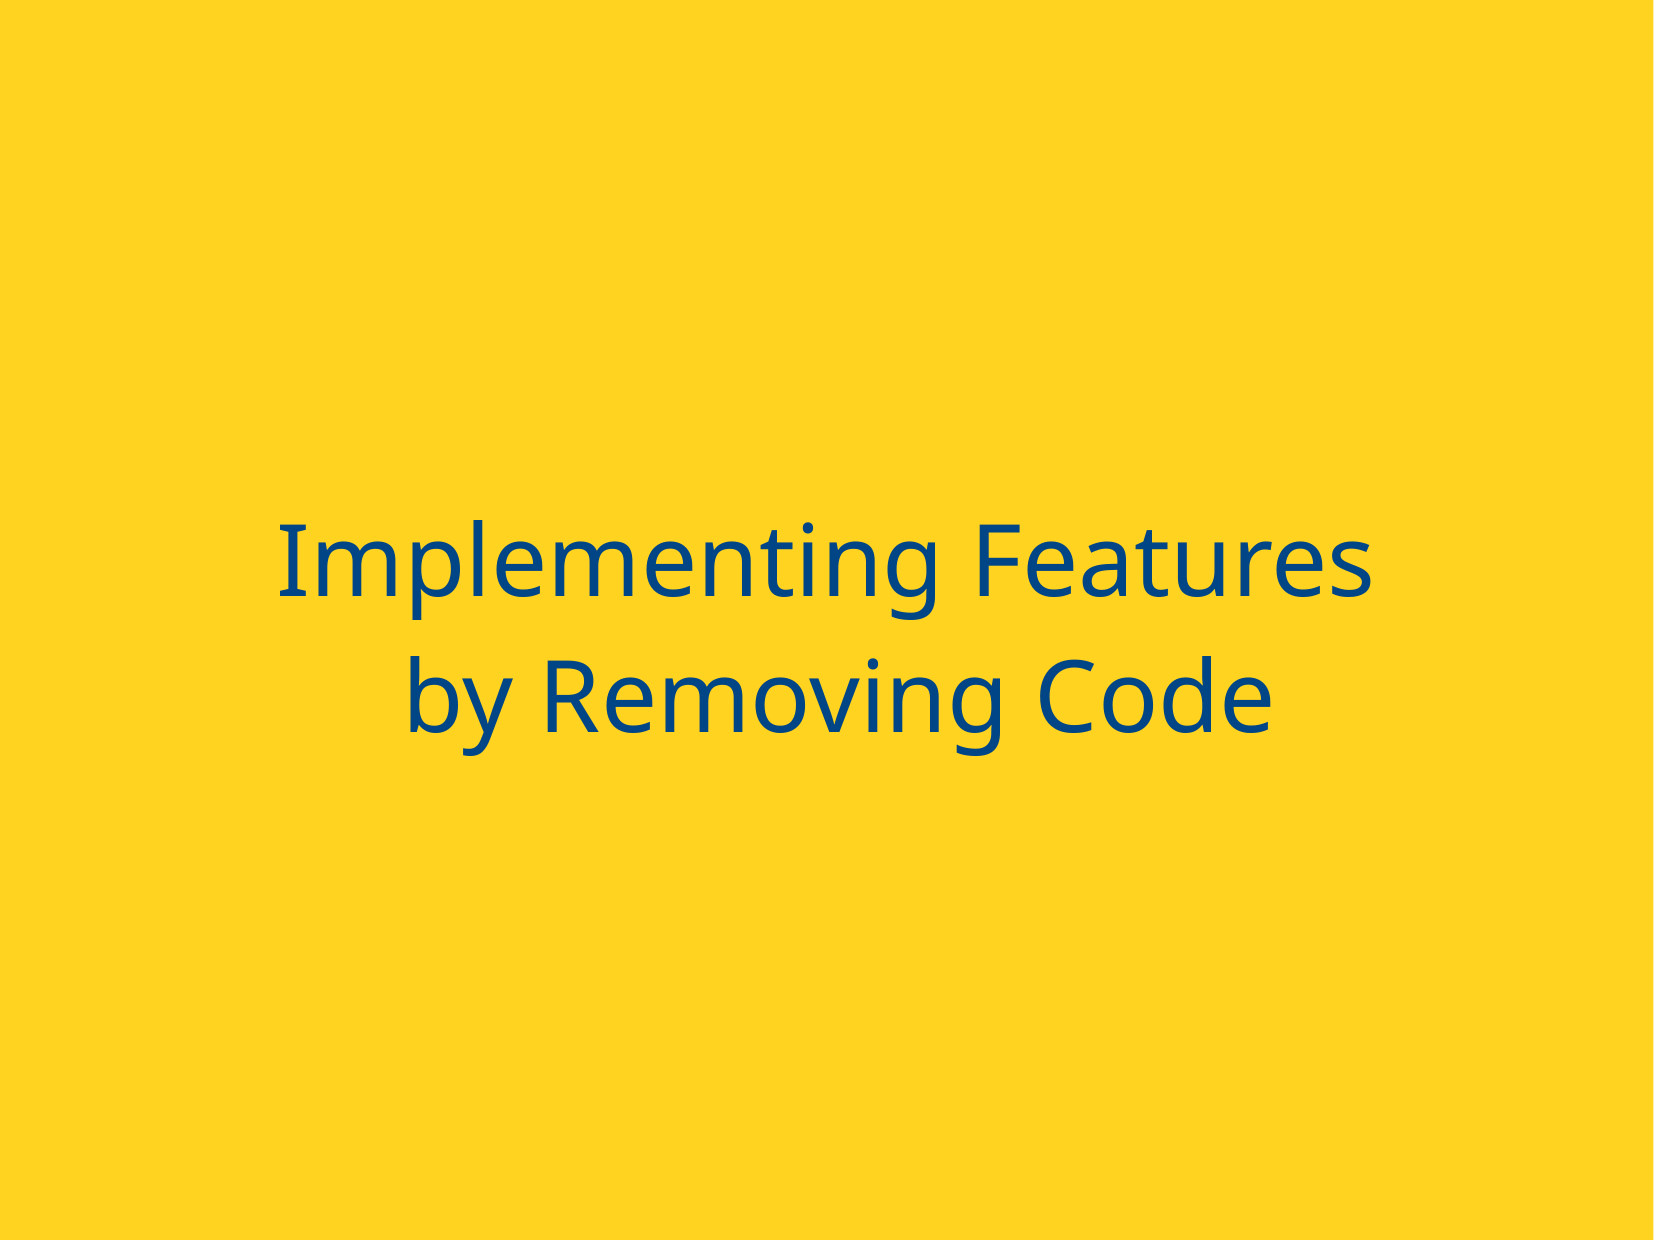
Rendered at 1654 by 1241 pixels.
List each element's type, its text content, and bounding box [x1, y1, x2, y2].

subtitle Implementing Features by Removing Code [23, 35, 1630, 1217]
